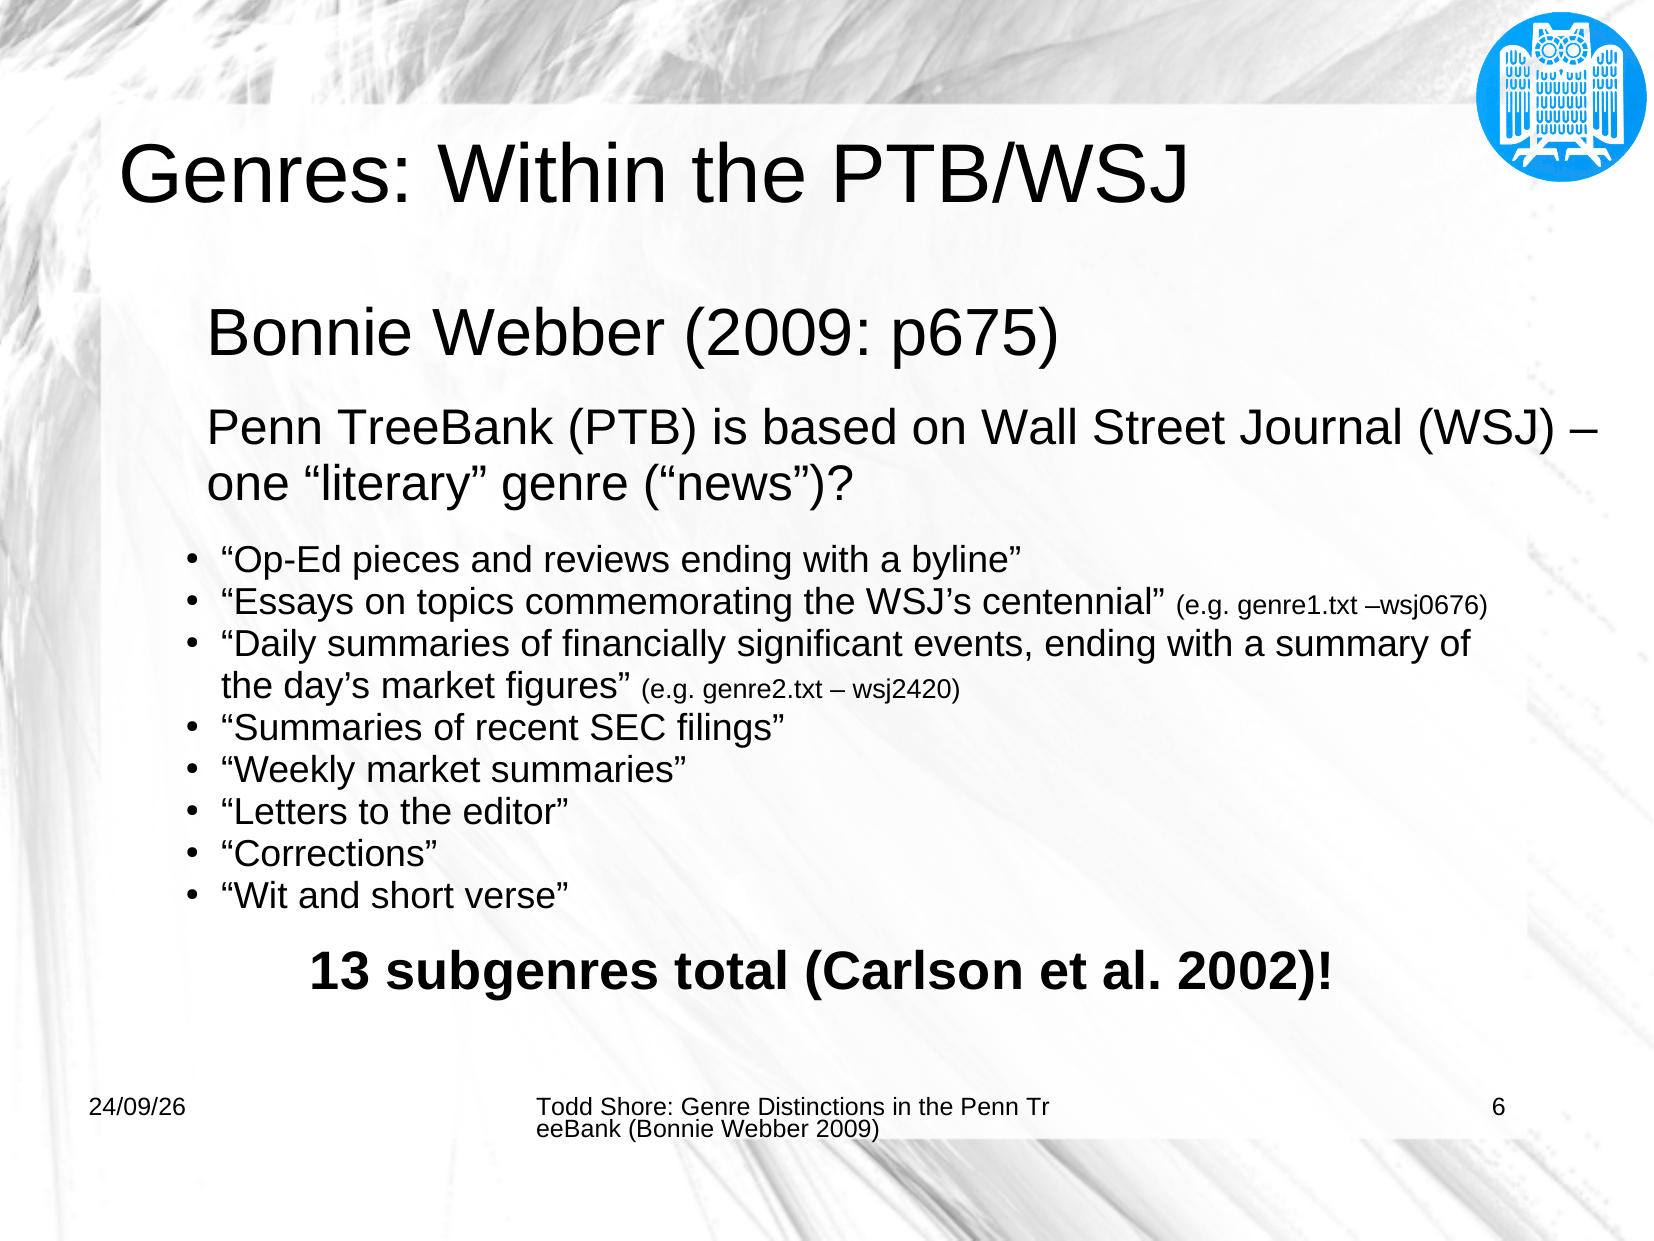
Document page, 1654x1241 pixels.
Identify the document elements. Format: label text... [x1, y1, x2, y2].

title Genres: Within the PTB/WSJ [118, 112, 1506, 237]
list Bonnie Webber (2009: p675) Penn TreeBank (PTB) is based on Wall Street Journal (WSJ) – one “literary” genre (“news”)? [135, 295, 1625, 532]
picture [0, 0, 1654, 1241]
text_box “Op-Ed pieces and reviews ending with a byline” “Essays on topics commemorating the WSJ’s centennial” (e.g. genre1.txt –wsj0676) “Daily summaries of financially significant events, ending with a summary of the day’s market figures” (e.g. genre2.txt – wsj2420) “Summaries of recent SEC filings” “Weekly market summaries” “Letters to the editor” “Corrections” “Wit and short verse” [135, 531, 1519, 925]
text_box 13 subgenres total (Carlson et al. 2002)! [295, 933, 1359, 1010]
